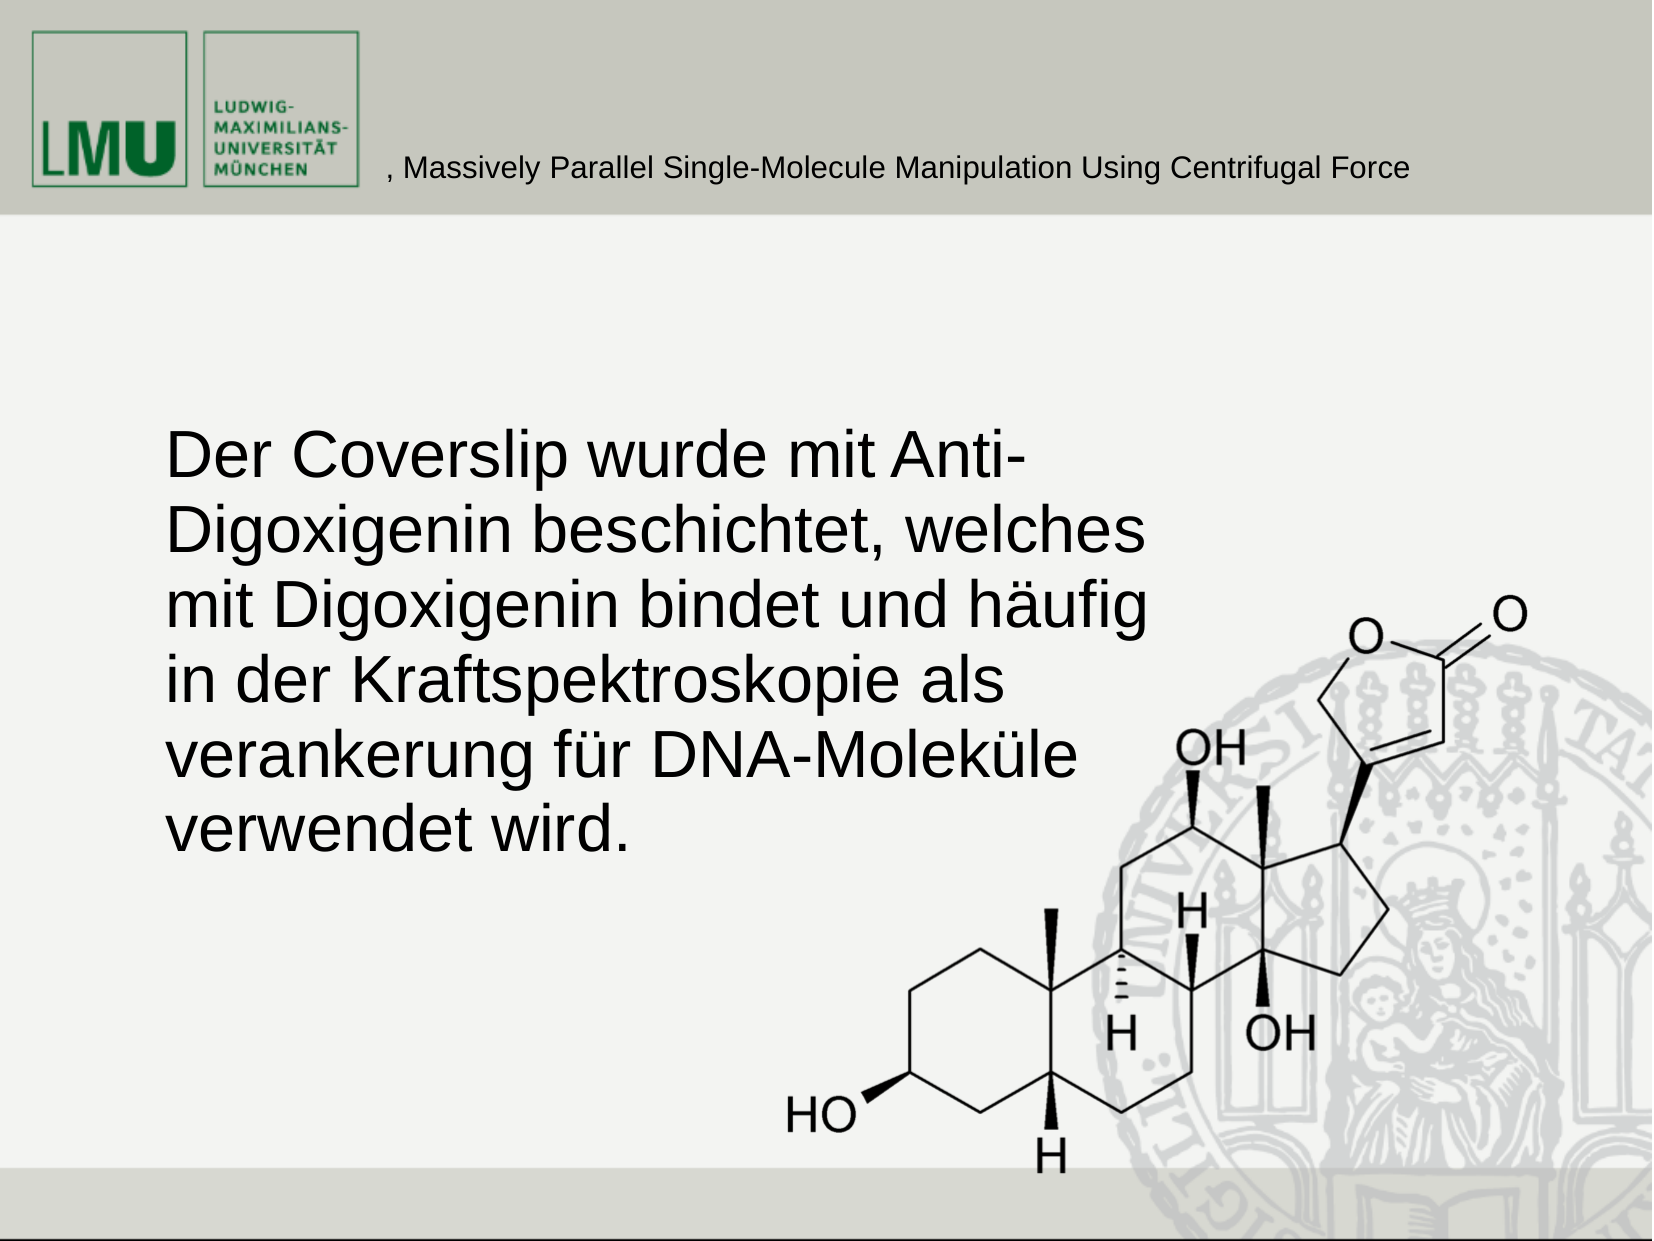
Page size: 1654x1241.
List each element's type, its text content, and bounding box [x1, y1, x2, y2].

text_box Philipp Lorenz, Massively Parallel Single-Molecule Manipulation Using Centrifugal Force [362, 142, 1619, 213]
subtitle Der Coverslip wurde mit Anti-Digoxigenin beschichtet, welches mit Digoxigenin bindet und häufig in der Kraftspektroskopie als verankerung für DNA-Moleküle verwendet wird. [165, 224, 1193, 1134]
picture [0, 0, 1652, 1241]
